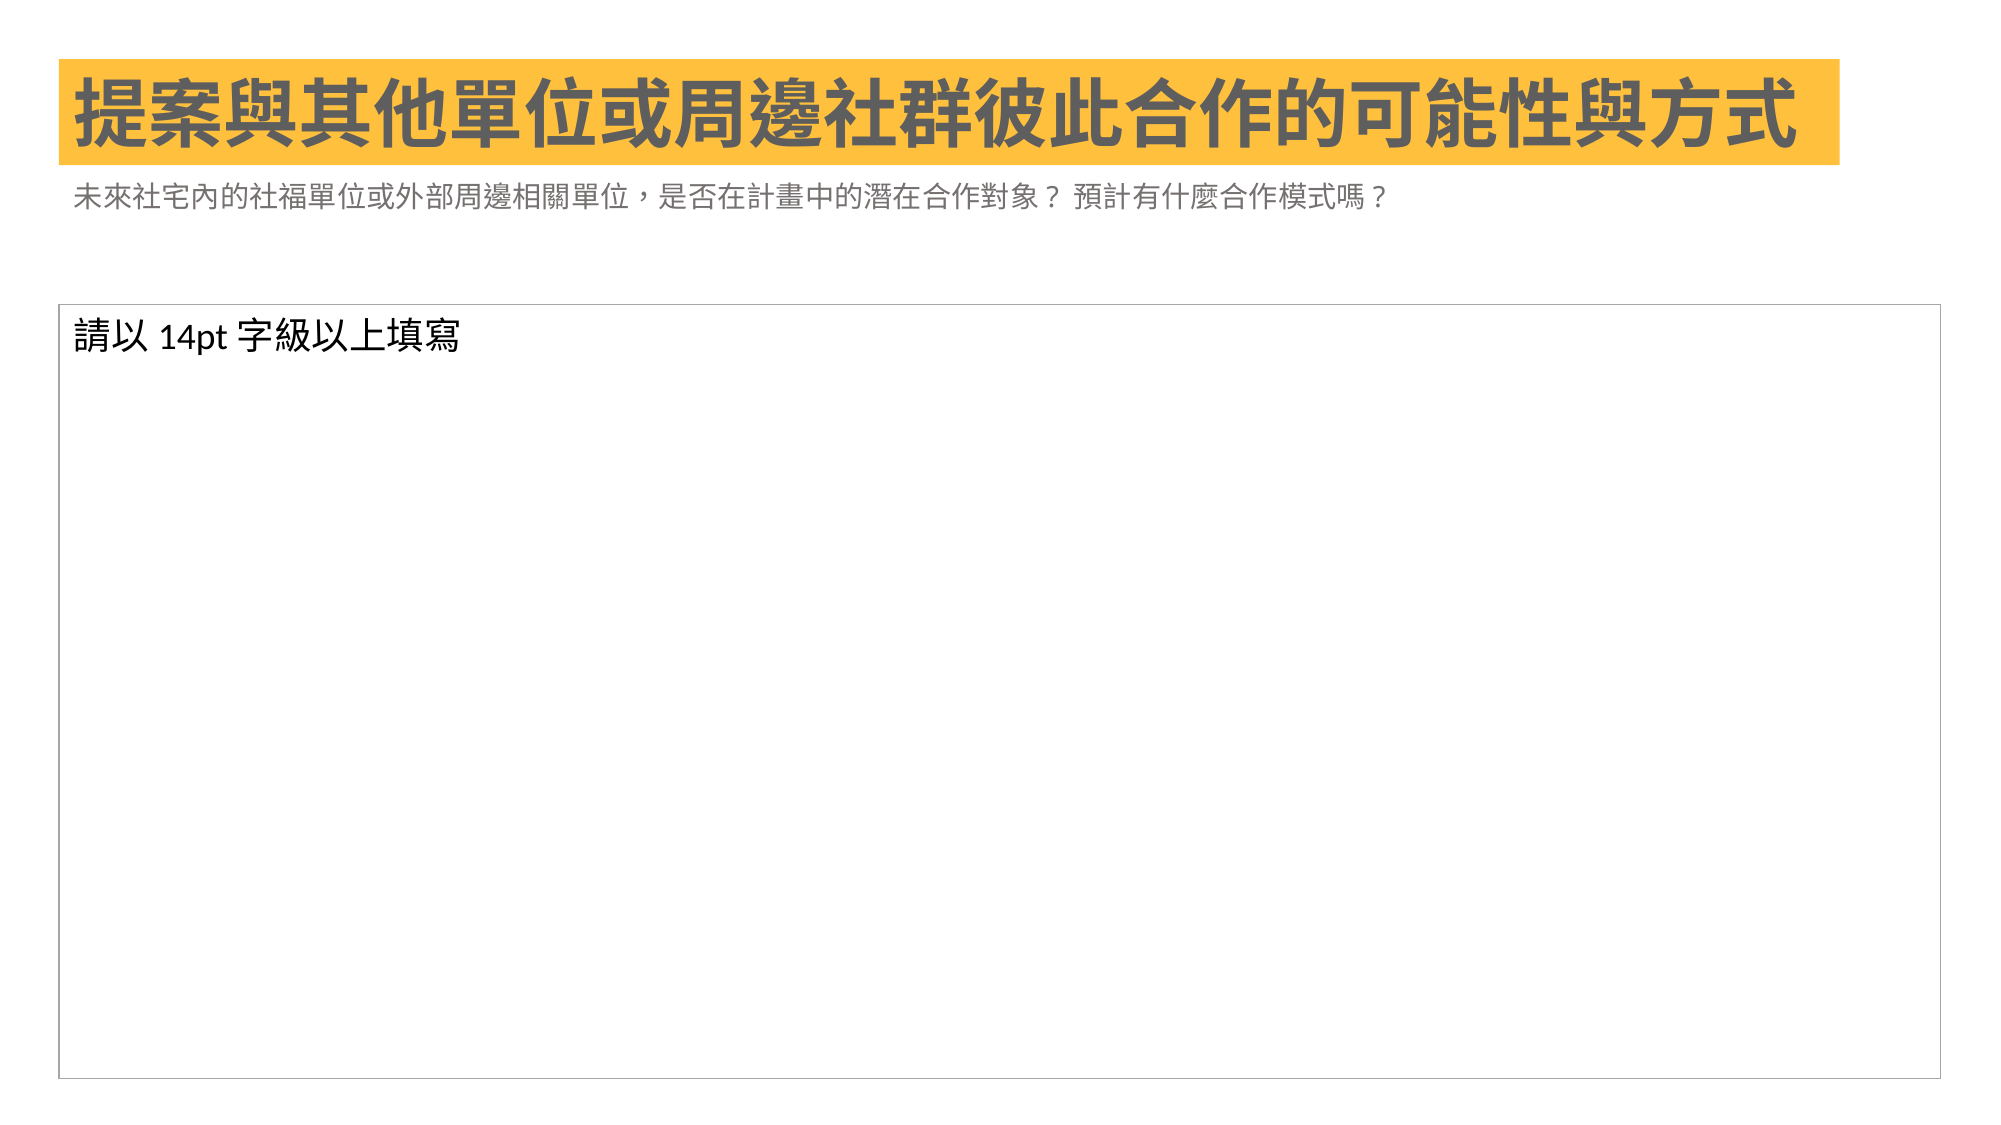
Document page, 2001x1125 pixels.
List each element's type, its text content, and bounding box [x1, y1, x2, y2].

text_box 請以14pt字級以上填寫 [58, 304, 1941, 1079]
text_box 提案與其他單位或周邊社群彼此合作的可能性與方式 [58, 59, 1840, 166]
text_box 未來社宅內的社福單位或外部周邊相關單位，是否在計畫中的潛在合作對象? 預計有什麼合作模式嗎? [58, 171, 1949, 222]
